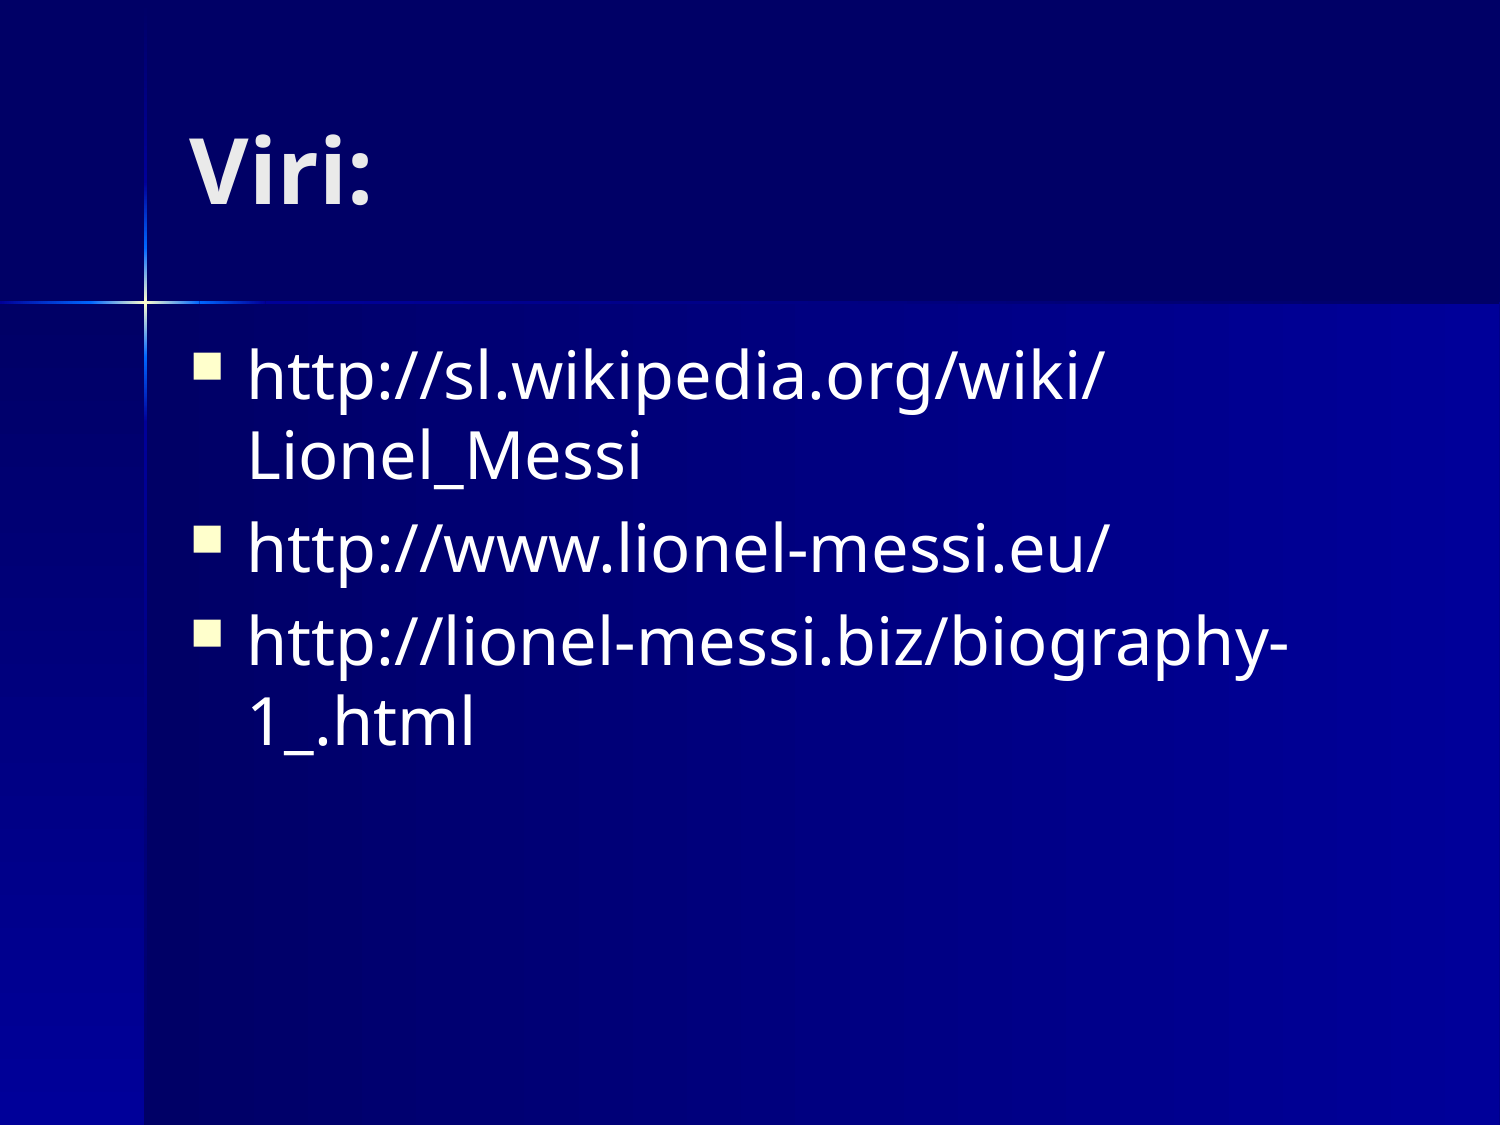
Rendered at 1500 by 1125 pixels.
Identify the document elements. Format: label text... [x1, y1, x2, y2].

title Viri: [174, 50, 1413, 285]
list http://sl.wikipedia.org/wiki/Lionel_Messi http://www.lionel-messi.eu/ http://lionel-messi.biz/biography-1_.html [174, 324, 1413, 1000]
